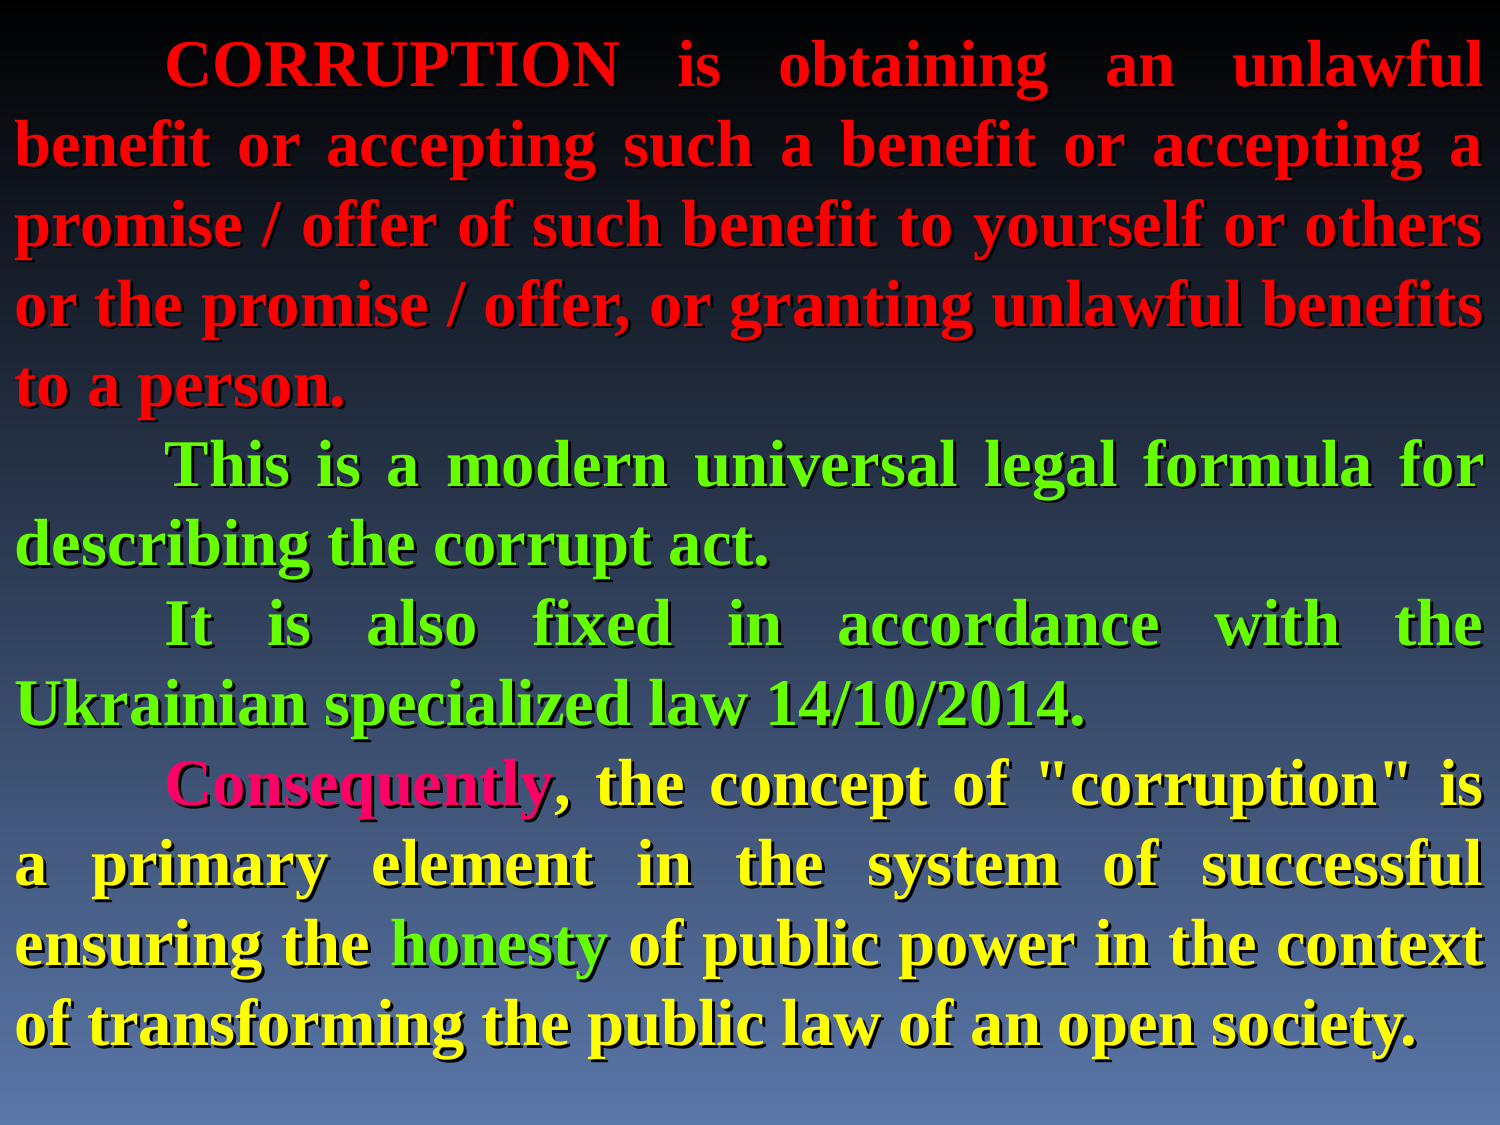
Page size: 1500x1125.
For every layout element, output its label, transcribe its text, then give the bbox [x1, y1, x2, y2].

text_box CORRUPTION is obtaining an unlawful benefit or accepting such a benefit or accepting a promise / offer of such benefit to yourself or others or the promise / offer, or granting unlawful benefits to a person. This is a modern universal legal formula for describing the corrupt act. It is also fixed in accordance with the Ukrainian specialized law 14/10/2014. Consequently, the concept of "corruption" is a primary element in the system of successful ensuring the honesty of public power in the context of transforming the public law of an open society. [0, 11, 1500, 1067]
